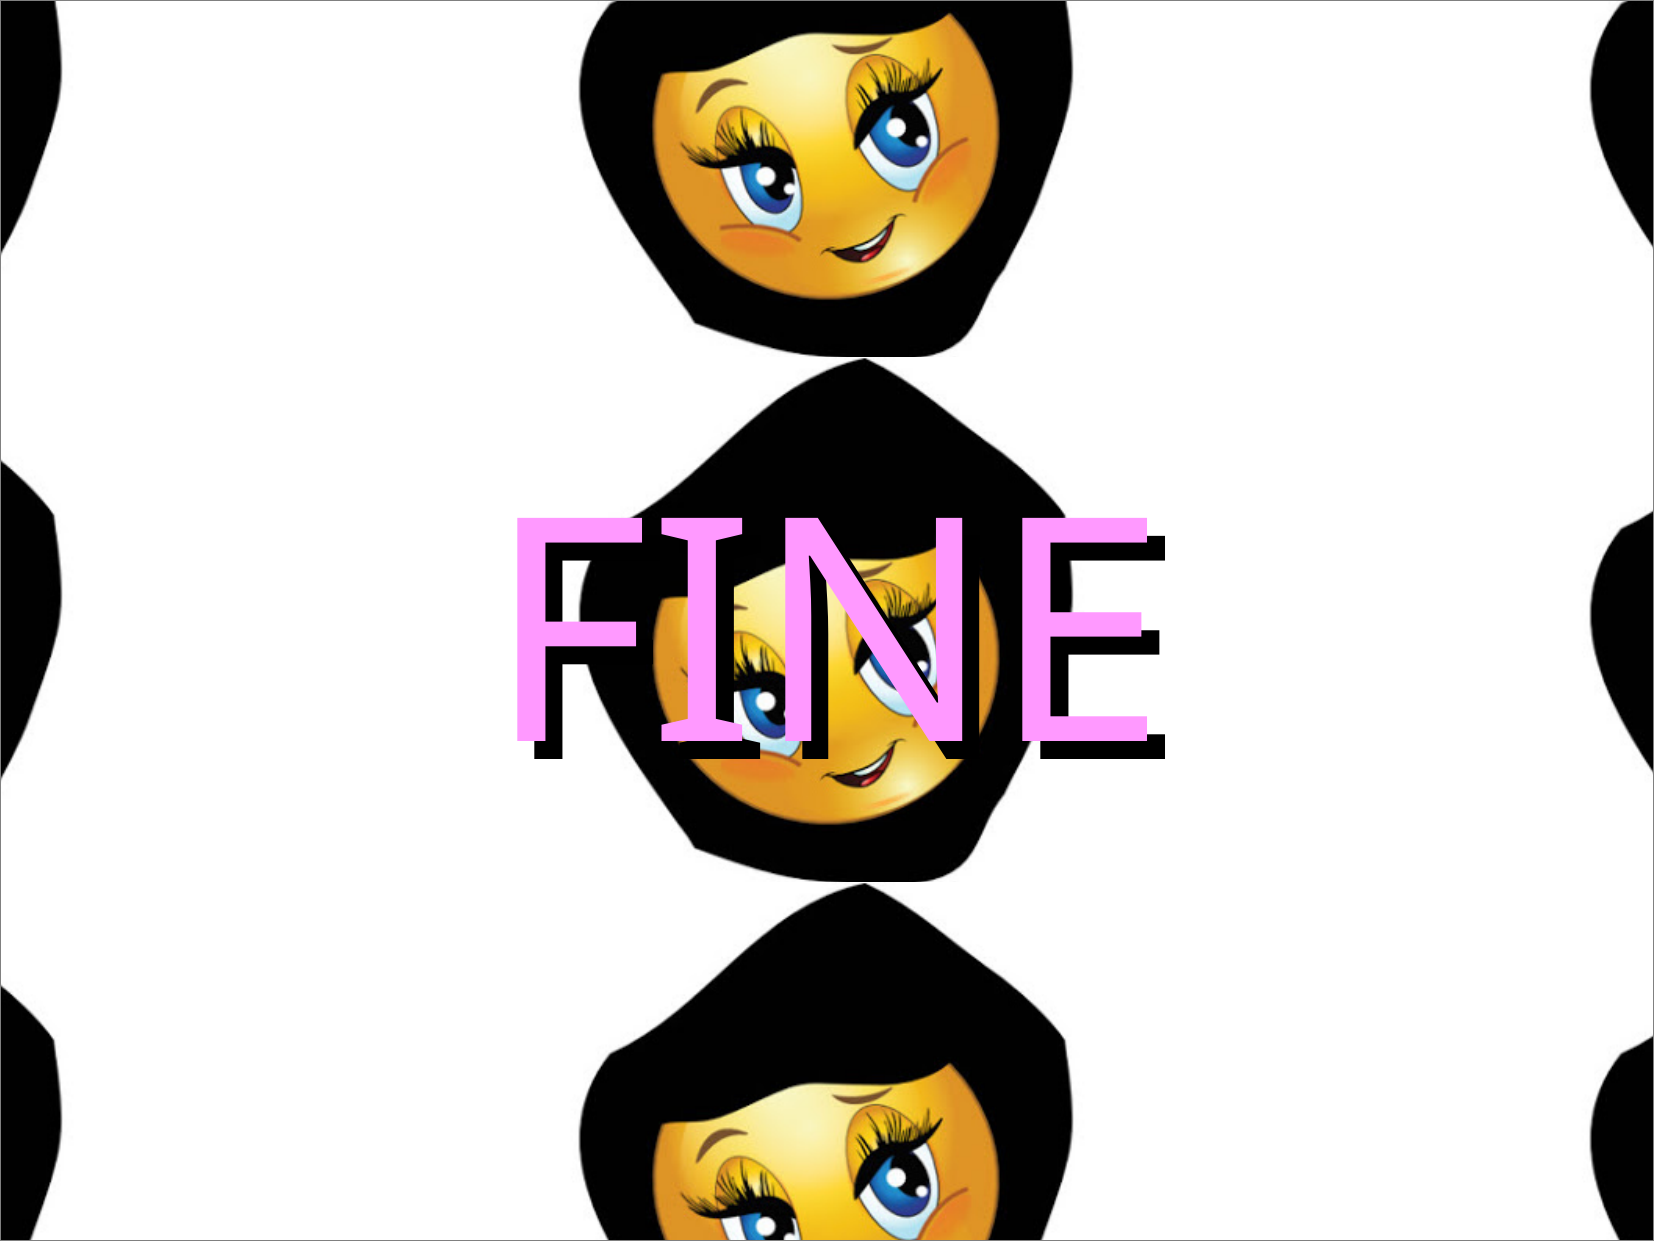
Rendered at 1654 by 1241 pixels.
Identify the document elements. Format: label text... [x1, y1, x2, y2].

text_box FINE [0, 0, 1654, 1241]
